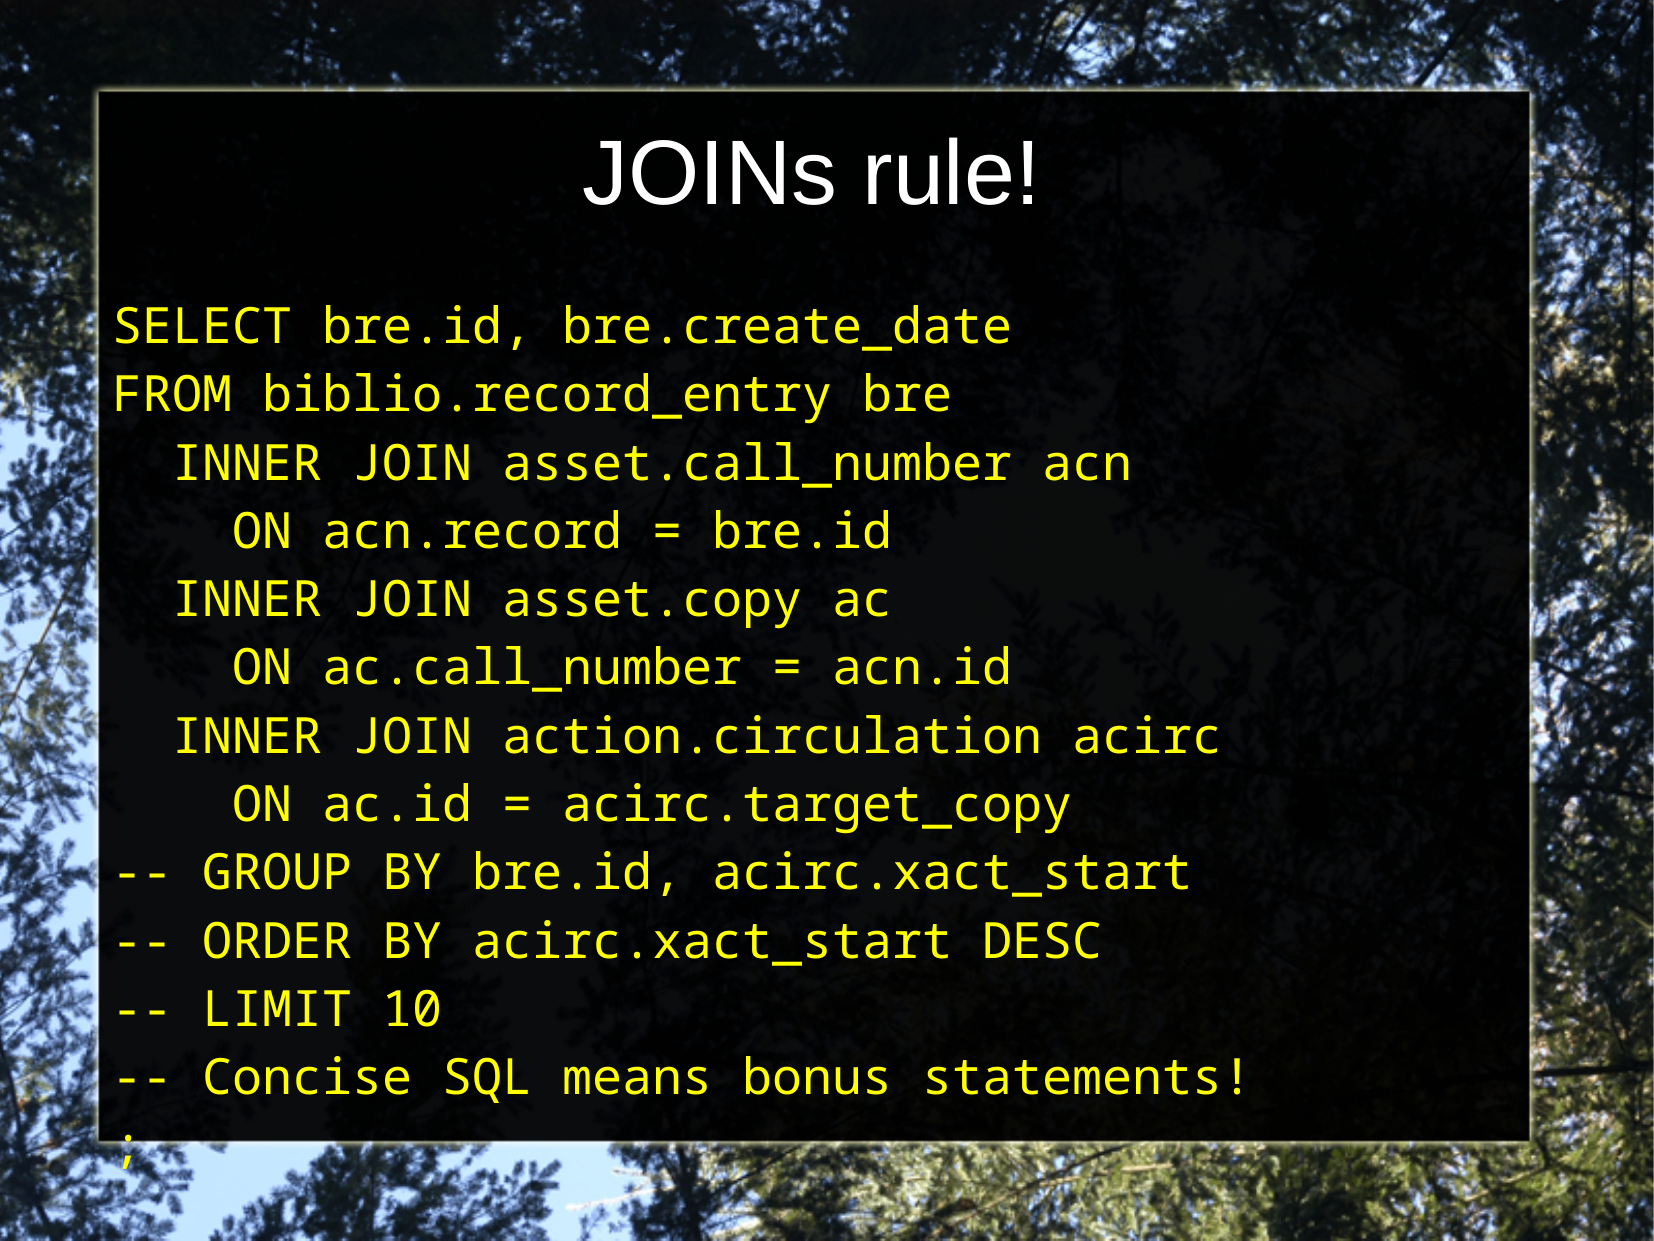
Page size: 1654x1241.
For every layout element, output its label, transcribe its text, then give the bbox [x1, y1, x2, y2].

list SELECT bre.id, bre.create_date FROM biblio.record_entry bre INNER JOIN asset.call_number acn ON acn.record = bre.id INNER JOIN asset.copy ac ON ac.call_number = acn.id INNER JOIN action.circulation acirc ON ac.id = acirc.target_copy -- GROUP BY bre.id, acirc.xact_start -- ORDER BY acirc.xact_start DESC -- LIMIT 10 -- Concise SQL means bonus statements! ; [112, 290, 1536, 1045]
picture [0, 0, 1654, 1241]
title JOINs rule! [88, 88, 1536, 257]
